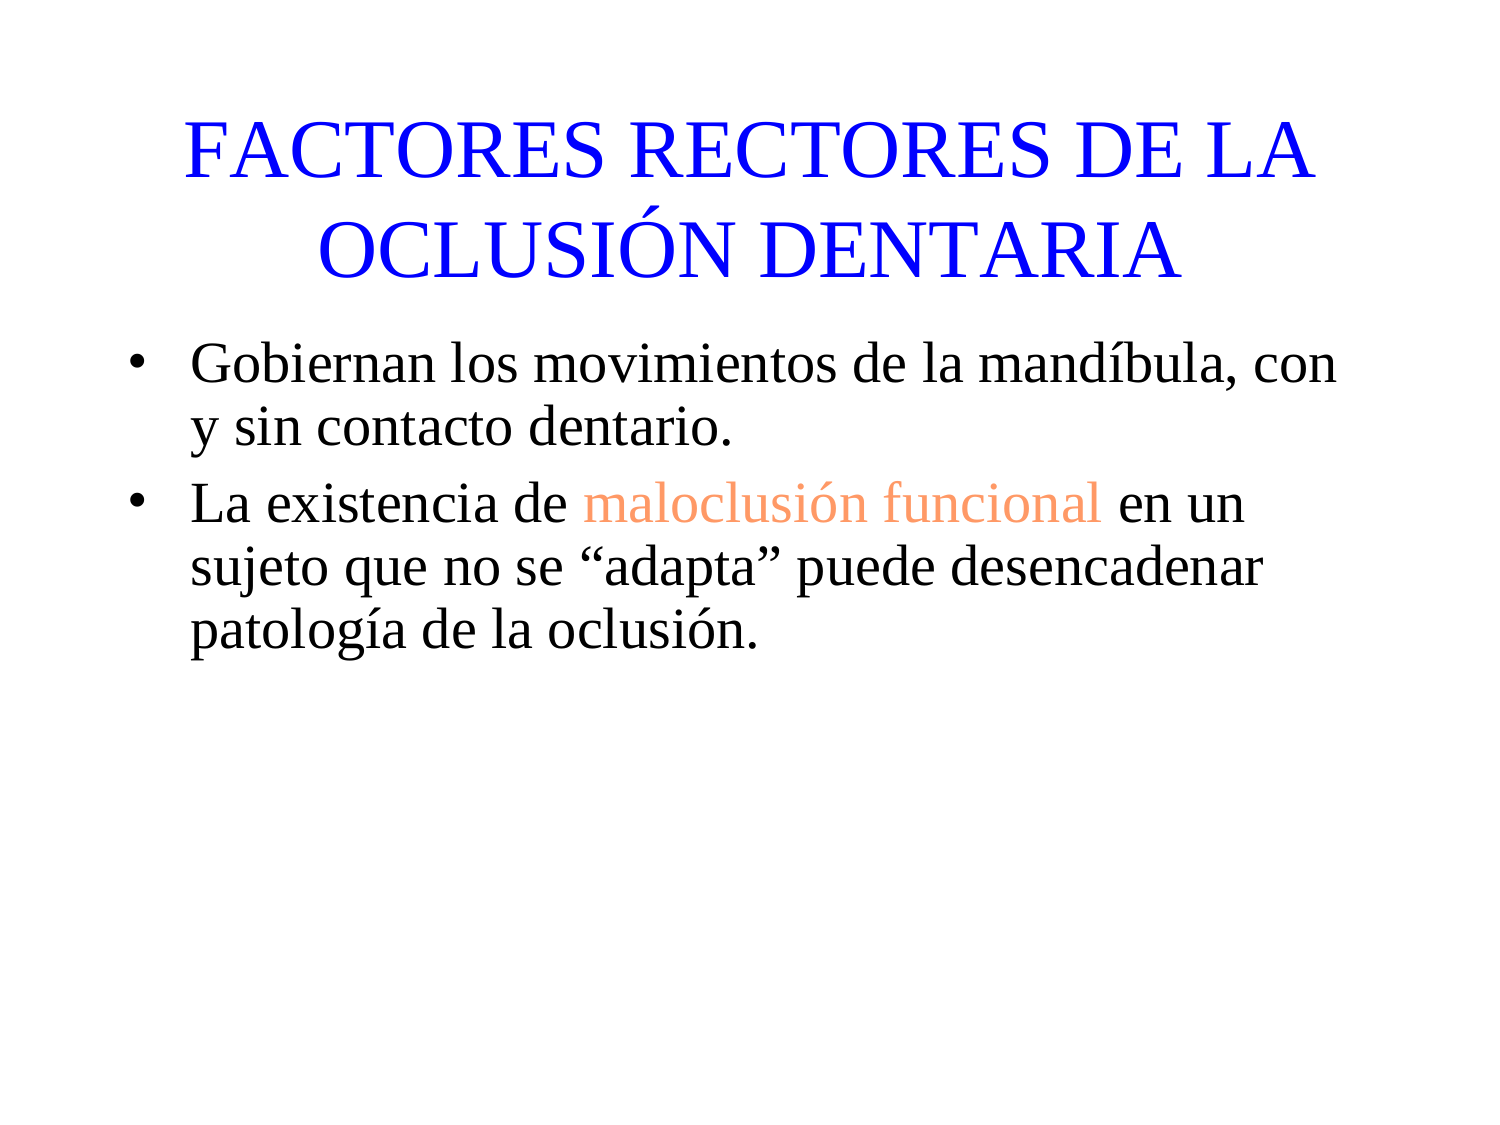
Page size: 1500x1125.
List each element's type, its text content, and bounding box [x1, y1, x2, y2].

list Gobiernan los movimientos de la mandíbula, con y sin contacto dentario. La existencia de maloclusión funcional en un sujeto que no se “adapta” puede desencadenar patología de la oclusión. [112, 324, 1388, 1068]
title FACTORES RECTORES DE LA OCLUSIÓN DENTARIA [112, 68, 1388, 319]
